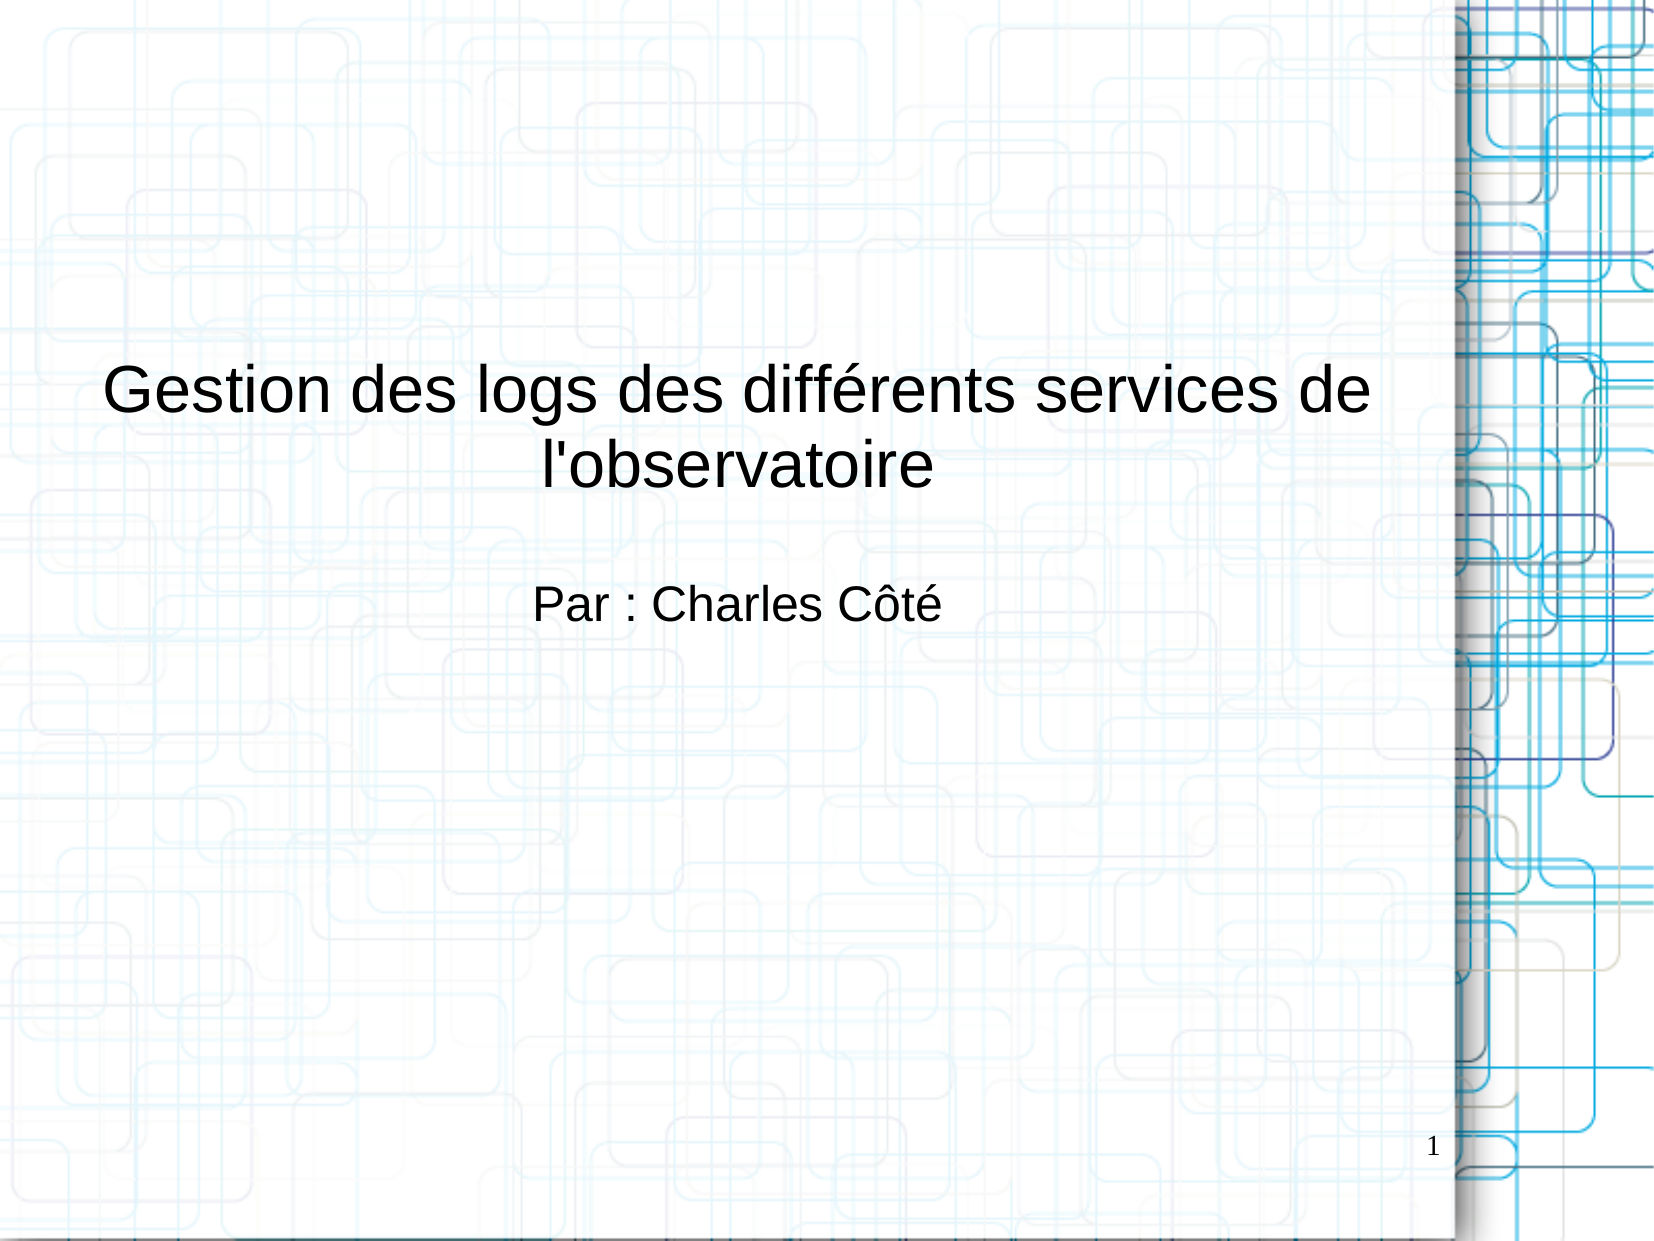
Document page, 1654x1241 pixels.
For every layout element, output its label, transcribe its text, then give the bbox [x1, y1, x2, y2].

picture [0, 0, 1654, 1241]
subtitle Gestion des logs des différents services de l'observatoire Par : Charles Côté [59, 49, 1418, 1010]
